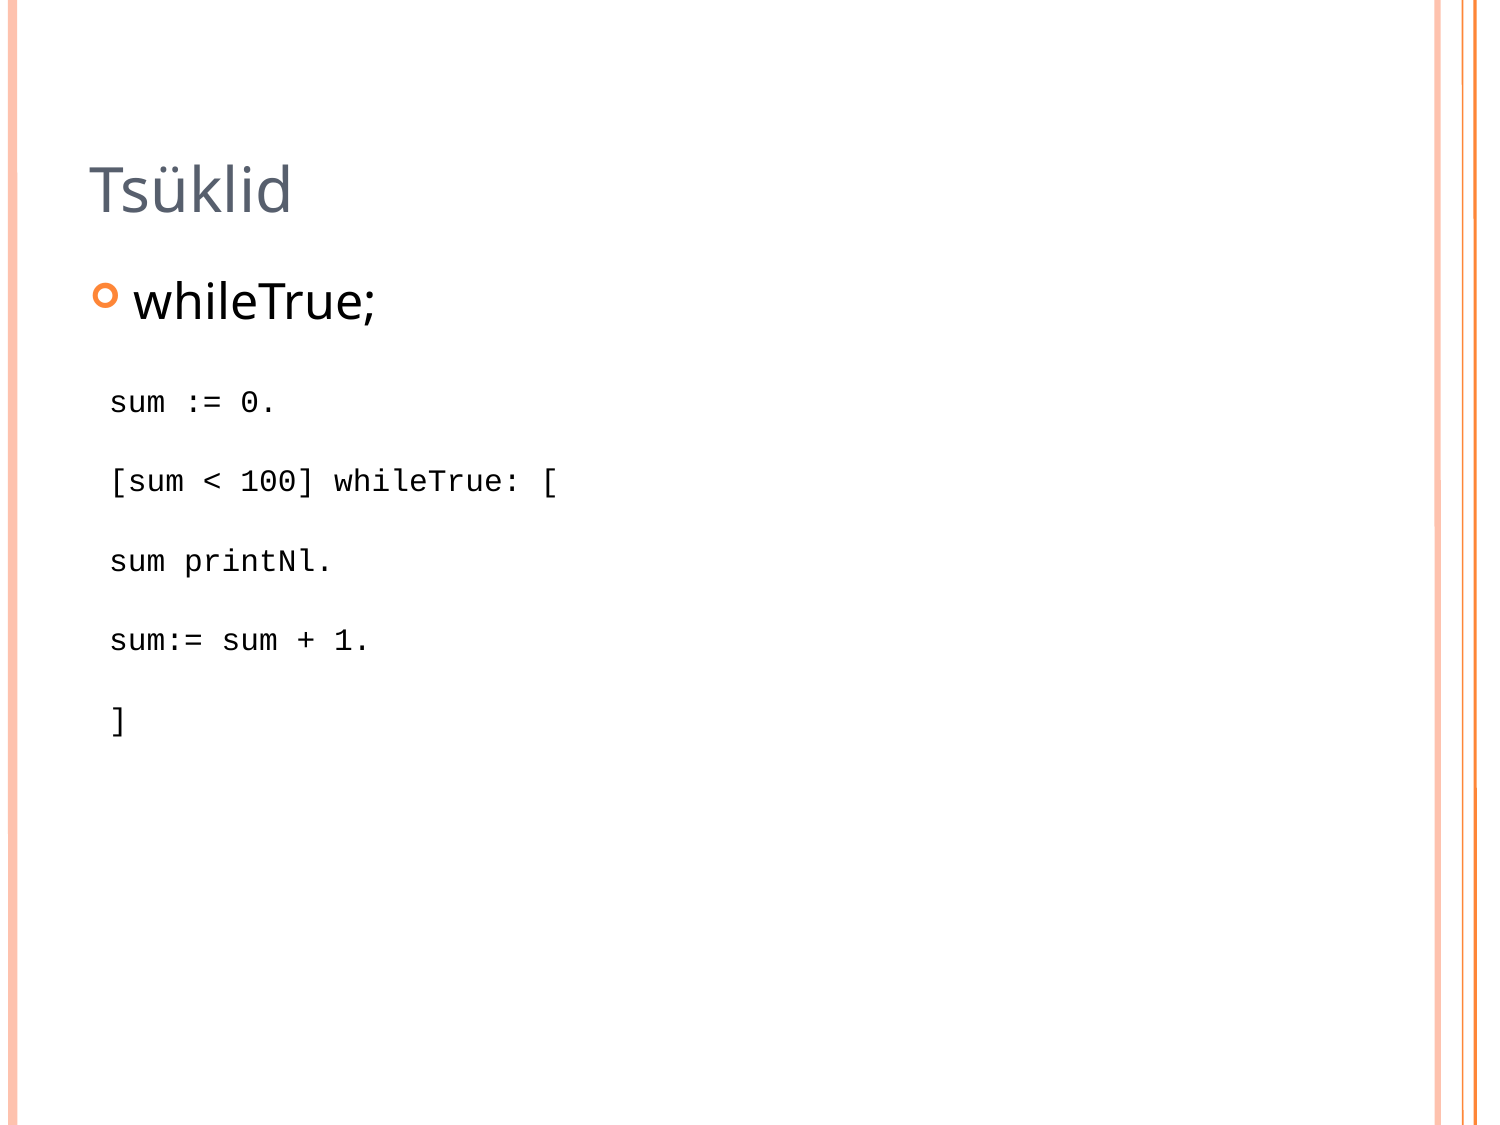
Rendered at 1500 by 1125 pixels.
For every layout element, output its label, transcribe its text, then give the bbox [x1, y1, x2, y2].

list sum := 0. [sum < 100] whileTrue: [ sum printNl. sum:= sum + 1. ] [94, 373, 1437, 745]
list whileTrue; [75, 262, 1418, 355]
title Tsüklid [74, 44, 1300, 233]
